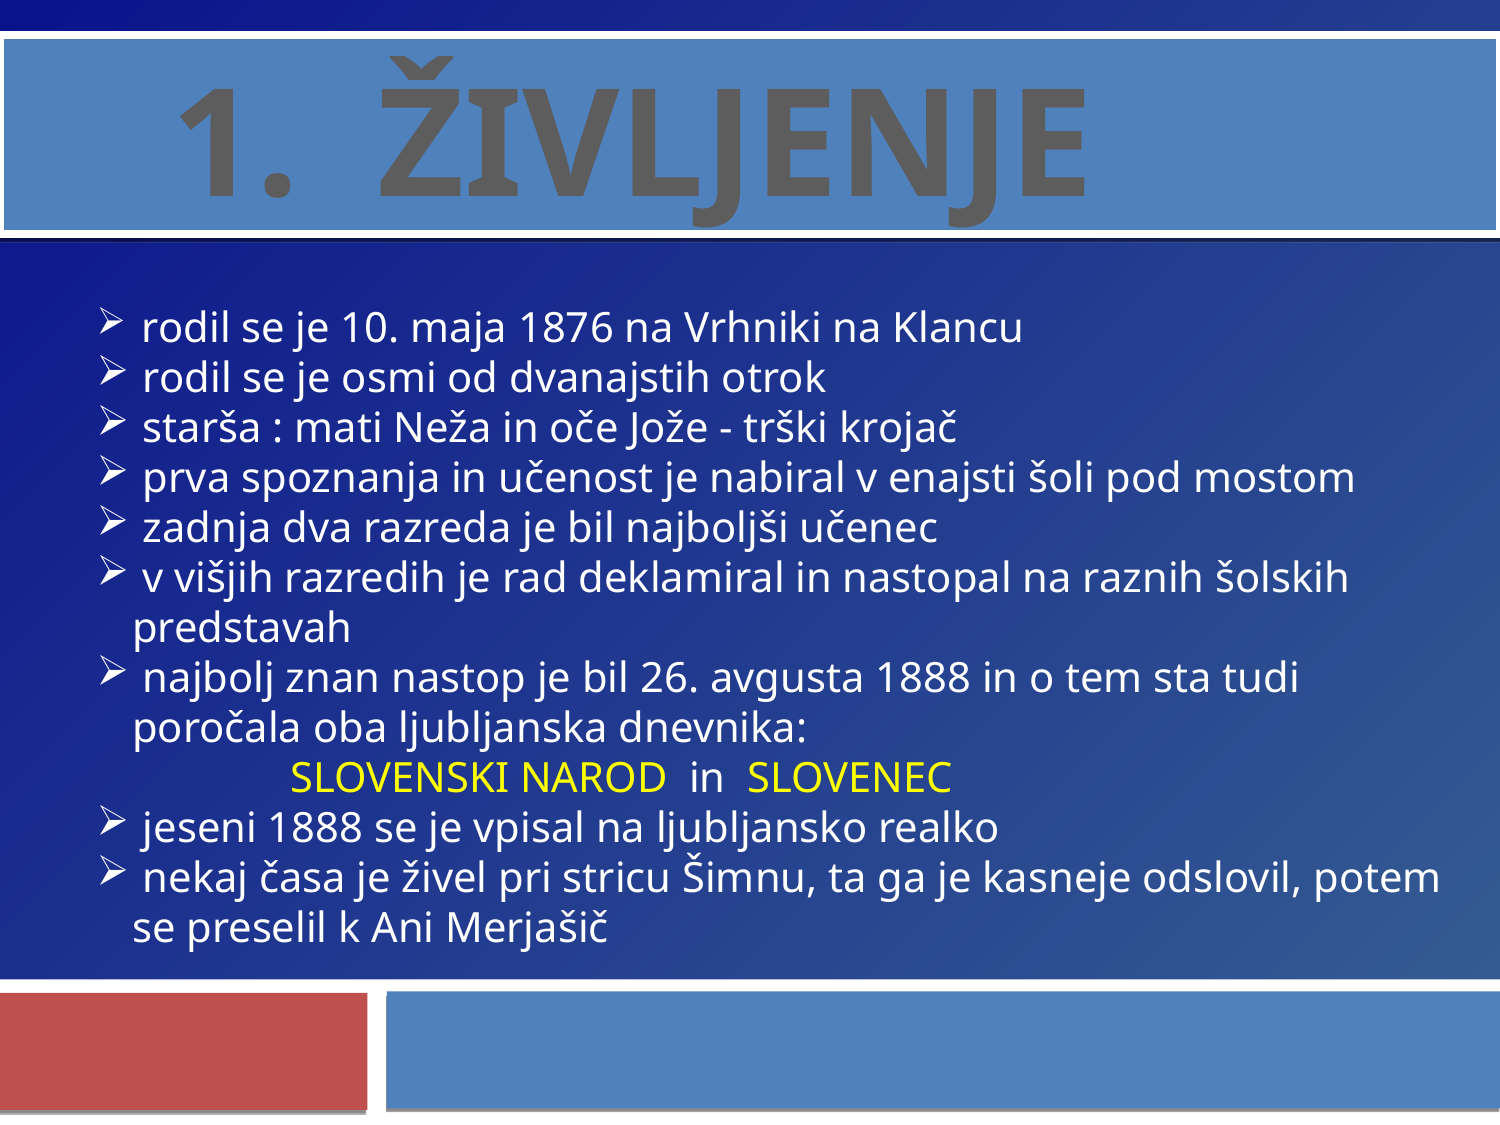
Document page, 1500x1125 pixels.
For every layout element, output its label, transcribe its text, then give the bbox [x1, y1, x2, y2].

title 1. ŽIVLJENJE [0, 35, 1500, 235]
text_box rodil se je 10. maja 1876 na Vrhniki na Klancu rodil se je osmi od dvanajstih otrok starša : mati Neža in oče Jože - trški krojač prva spoznanja in učenost je nabiral v enajsti šoli pod mostom zadnja dva razreda je bil najboljši učenec v višjih razredih je rad deklamiral in nastopal na raznih šolskih predstavah najbolj znan nastop je bil 26. avgusta 1888 in o tem sta tudi poročala oba ljubljanska dnevnika: SLOVENSKI NAROD in SLOVENEC jeseni 1888 se je vpisal na ljubljansko realko nekaj časa je živel pri stricu Šimnu, ta ga je kasneje odslovil, potem se preselil k Ani Merjašič [81, 292, 1465, 959]
